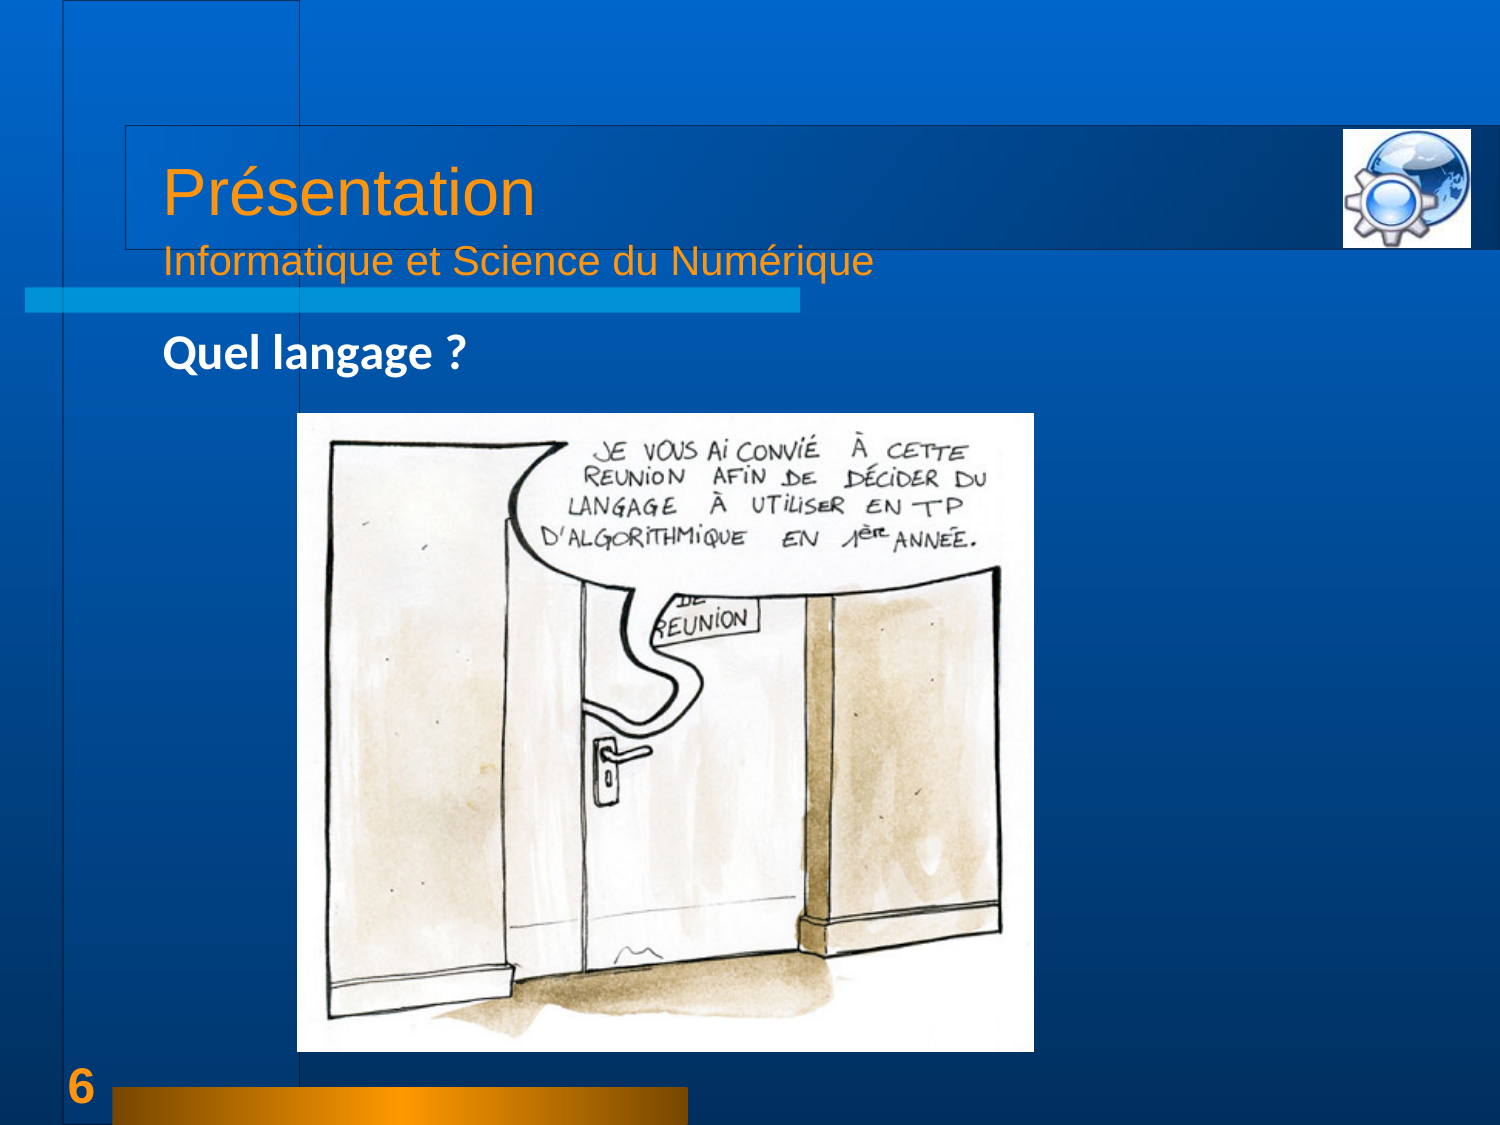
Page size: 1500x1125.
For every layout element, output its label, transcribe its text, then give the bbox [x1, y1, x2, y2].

text_box Quel langage ? [147, 325, 1270, 739]
picture [297, 413, 1034, 1052]
picture [1343, 129, 1471, 248]
